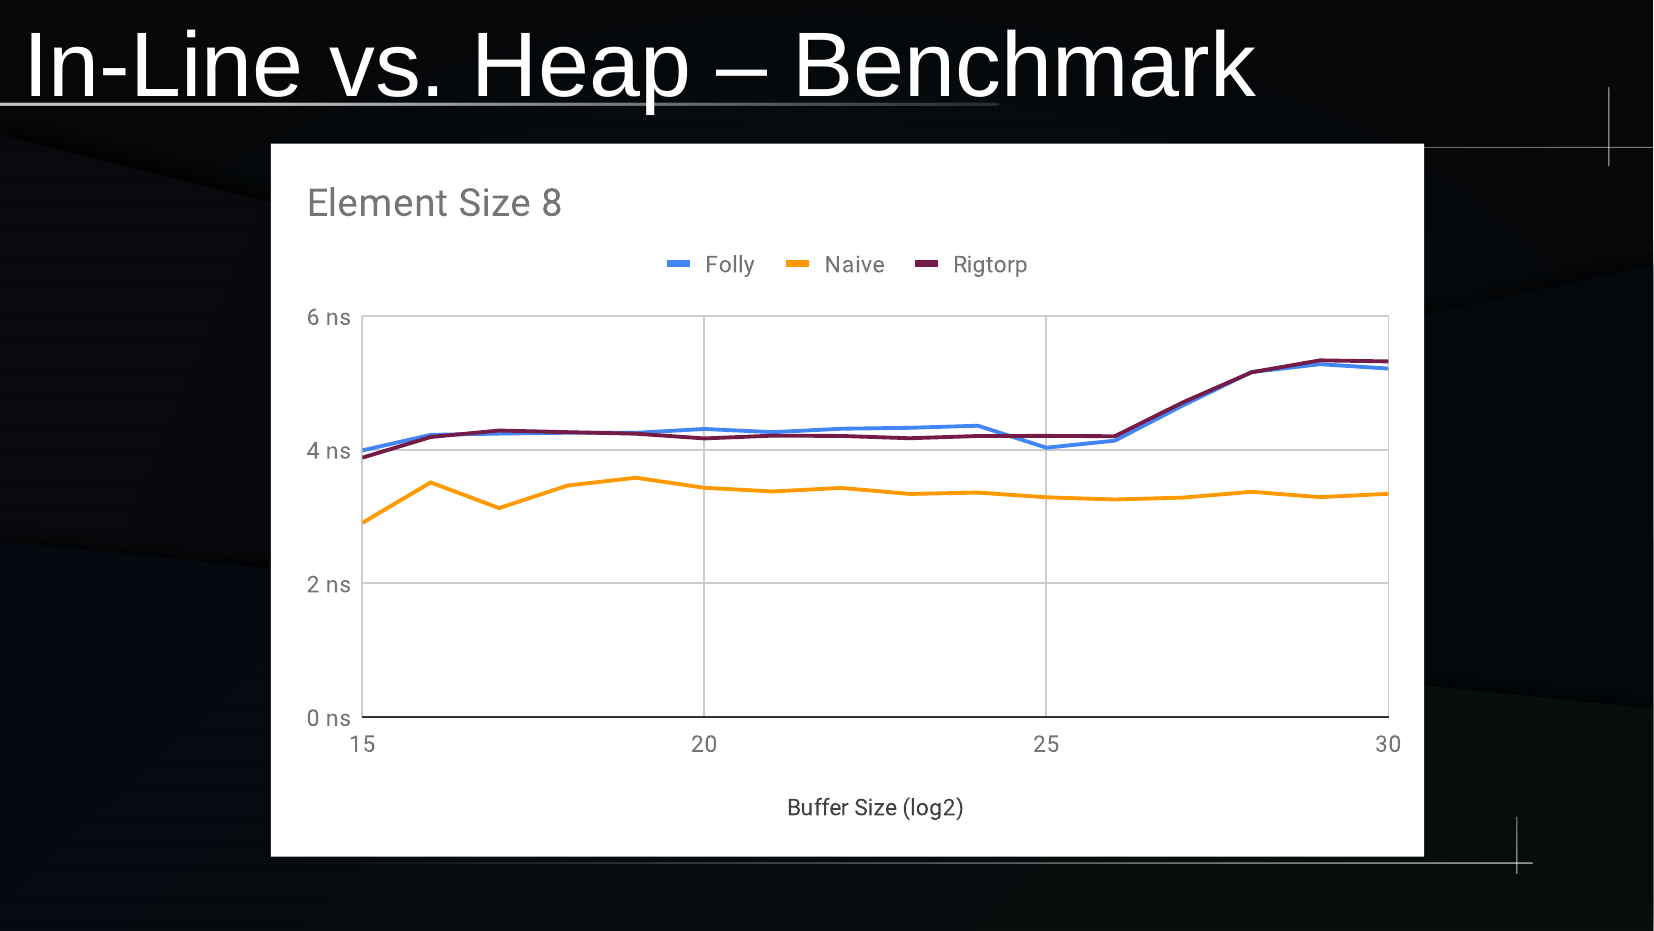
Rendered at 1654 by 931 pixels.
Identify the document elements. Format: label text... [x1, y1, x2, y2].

picture [0, 0, 1654, 931]
title In-Line vs. Heap – Benchmark [23, 11, 1589, 119]
